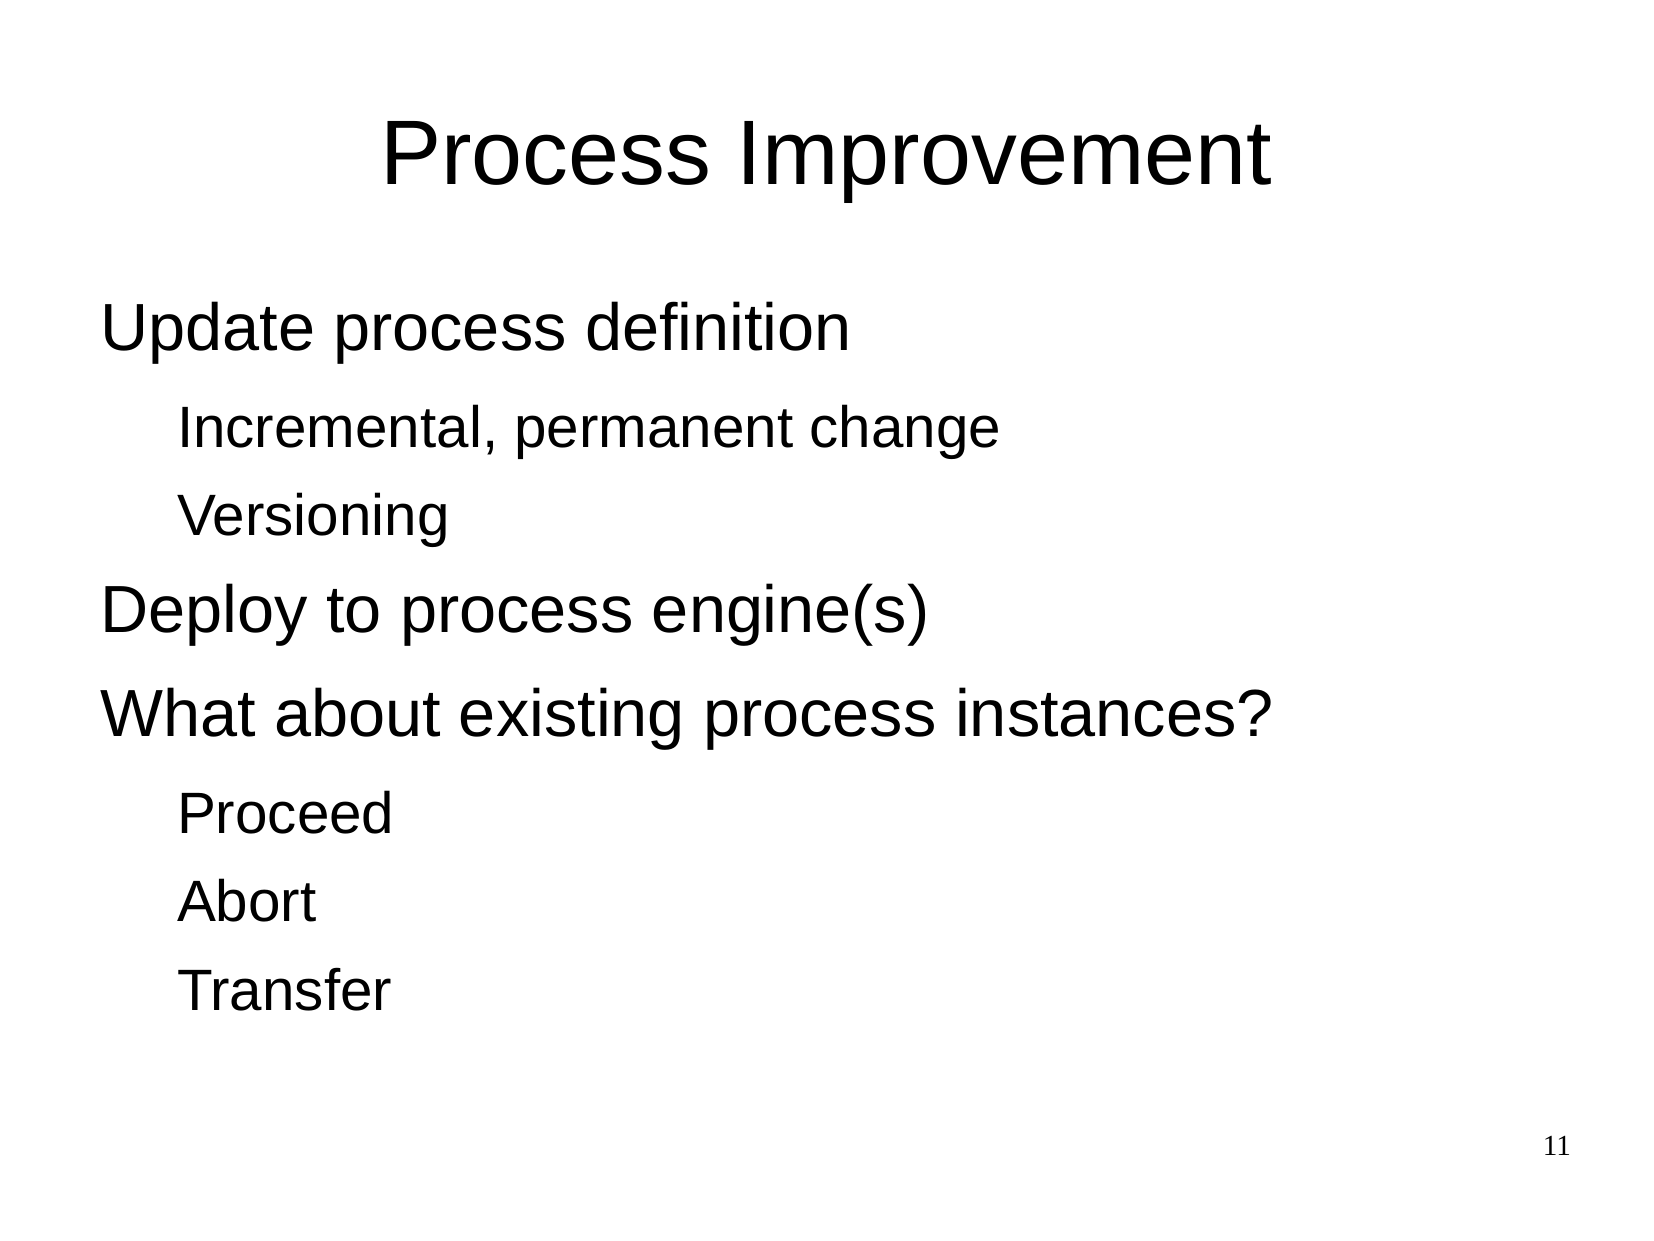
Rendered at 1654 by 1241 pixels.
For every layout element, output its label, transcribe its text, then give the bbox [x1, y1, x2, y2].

title Process Improvement [82, 56, 1571, 250]
list Update process definition Incremental, permanent change Versioning Deploy to process engine(s) What about existing process instances? Proceed Abort Transfer [82, 290, 1571, 1094]
